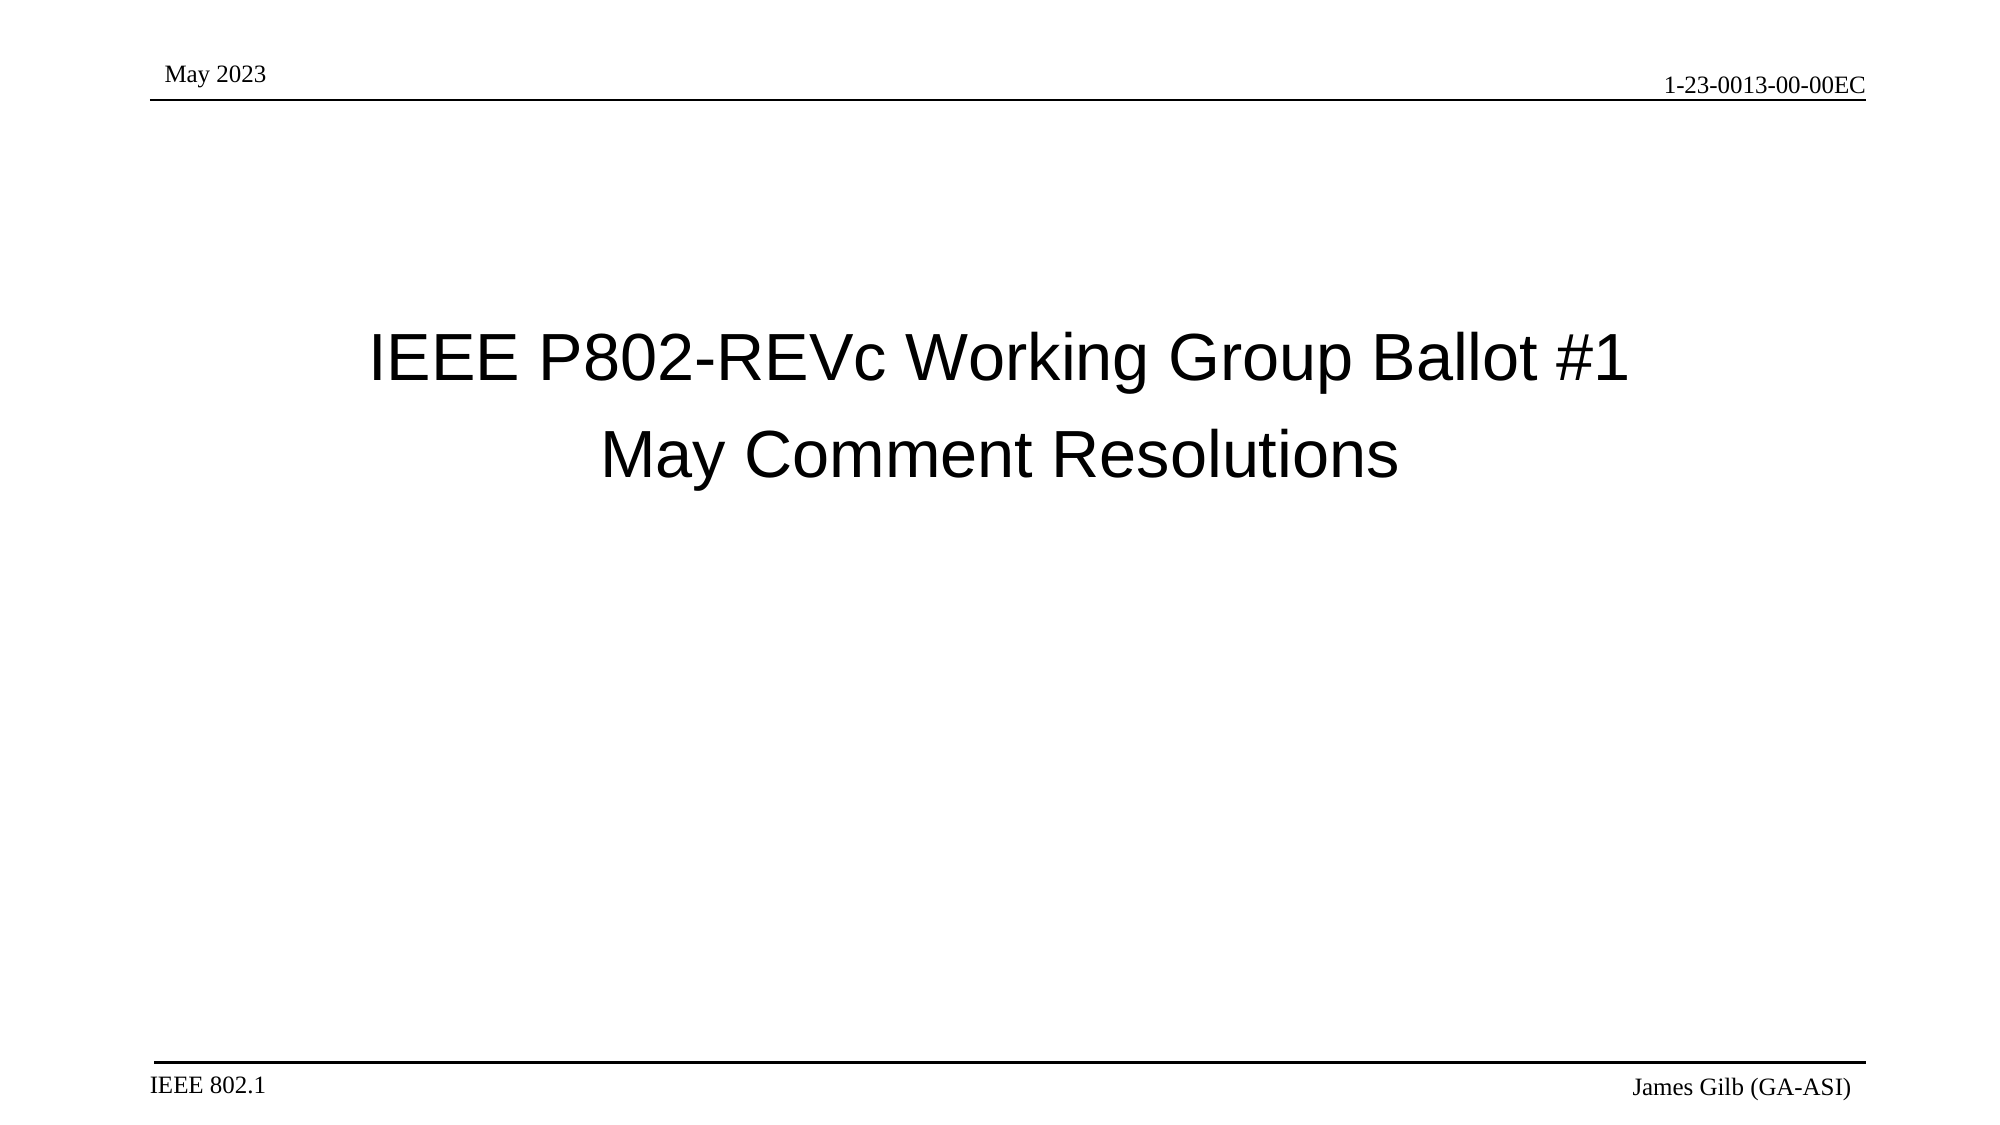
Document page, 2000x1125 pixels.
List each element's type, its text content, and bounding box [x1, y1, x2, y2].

subtitle IEEE P802-REVc Working Group Ballot #1 May Comment Resolutions [125, 112, 1876, 693]
